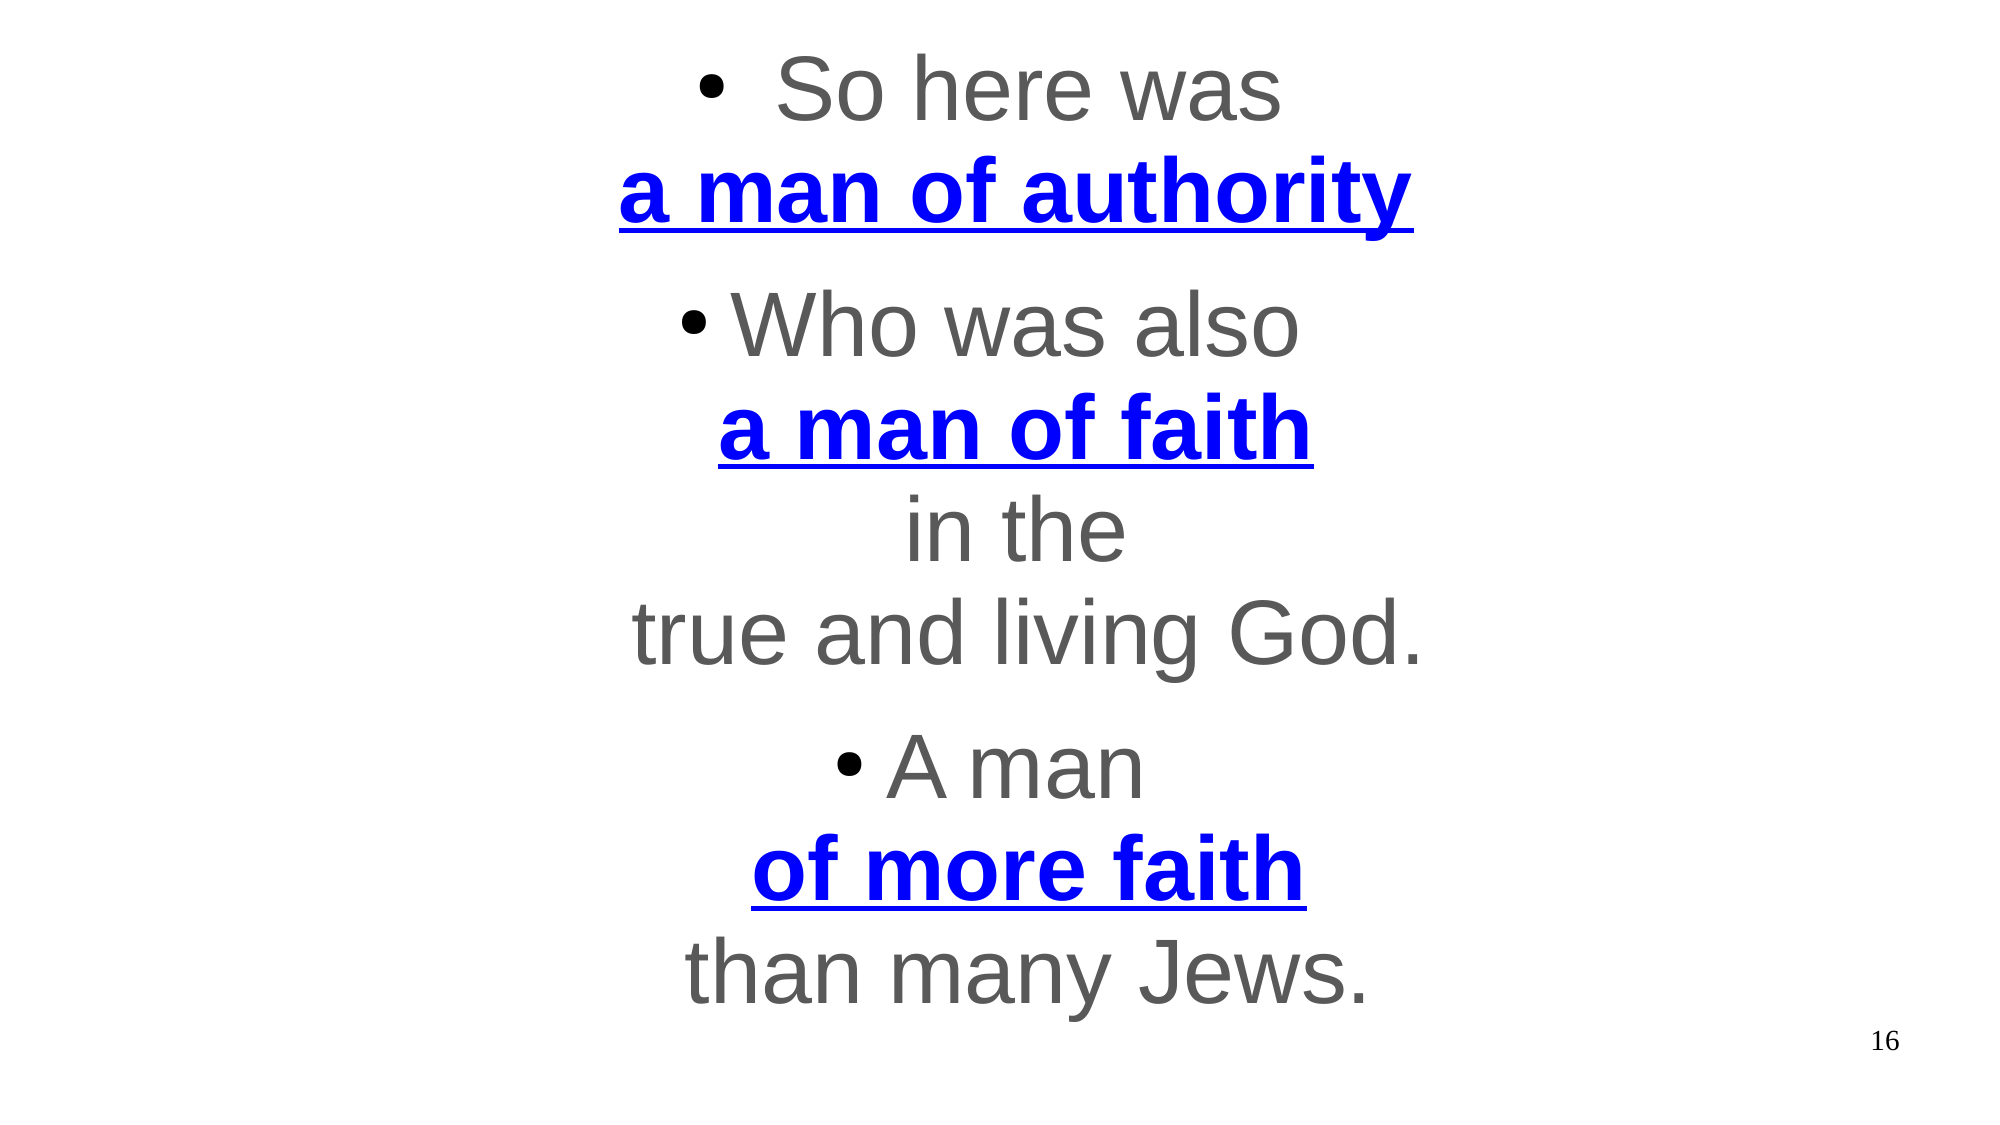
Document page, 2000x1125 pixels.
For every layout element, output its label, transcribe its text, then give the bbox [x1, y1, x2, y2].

list So here was a man of authority Who was also a man of faith in the true and living God. A man of more faith than many Jews. [37, 37, 1951, 1088]
